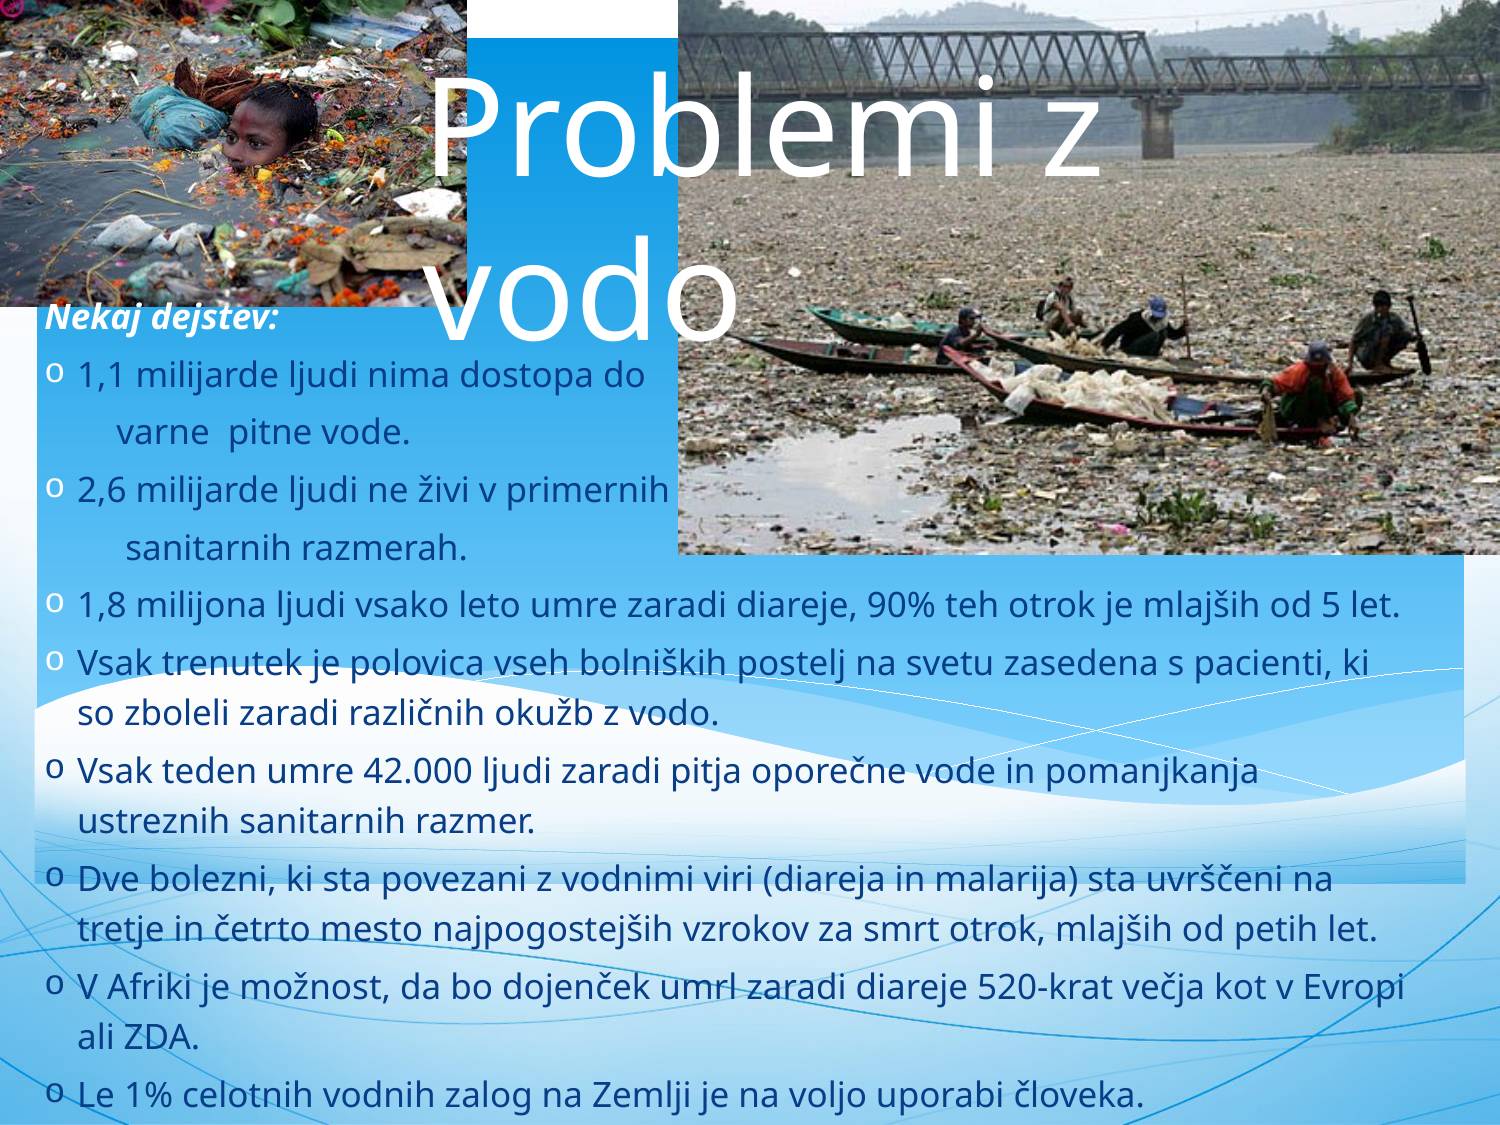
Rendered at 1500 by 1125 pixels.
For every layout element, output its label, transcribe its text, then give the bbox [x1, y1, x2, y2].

list Nekaj dejstev: 1,1 milijarde ljudi nima dostopa do varne pitne vode. 2,6 milijarde ljudi ne živi v primernih sanitarnih razmerah. 1,8 milijona ljudi vsako leto umre zaradi diareje, 90% teh otrok je mlajših od 5 let. Vsak trenutek je polovica vseh bolniških postelj na svetu zasedena s pacienti, ki so zboleli zaradi različnih okužb z vodo. Vsak teden umre 42.000 ljudi zaradi pitja oporečne vode in pomanjkanja ustreznih sanitarnih razmer. Dve bolezni, ki sta povezani z vodnimi viri (diareja in malarija) sta uvrščeni na tretje in četrto mesto najpogostejših vzrokov za smrt otrok, mlajših od petih let. V Afriki je možnost, da bo dojenček umrl zaradi diareje 520-krat večja kot v Evropi ali ZDA. Le 1% celotnih vodnih zalog na Zemlji je na voljo uporabi človeka. [29, 259, 1424, 1122]
picture [0, 0, 1500, 1125]
title Problemi z vodo [407, 31, 1471, 209]
